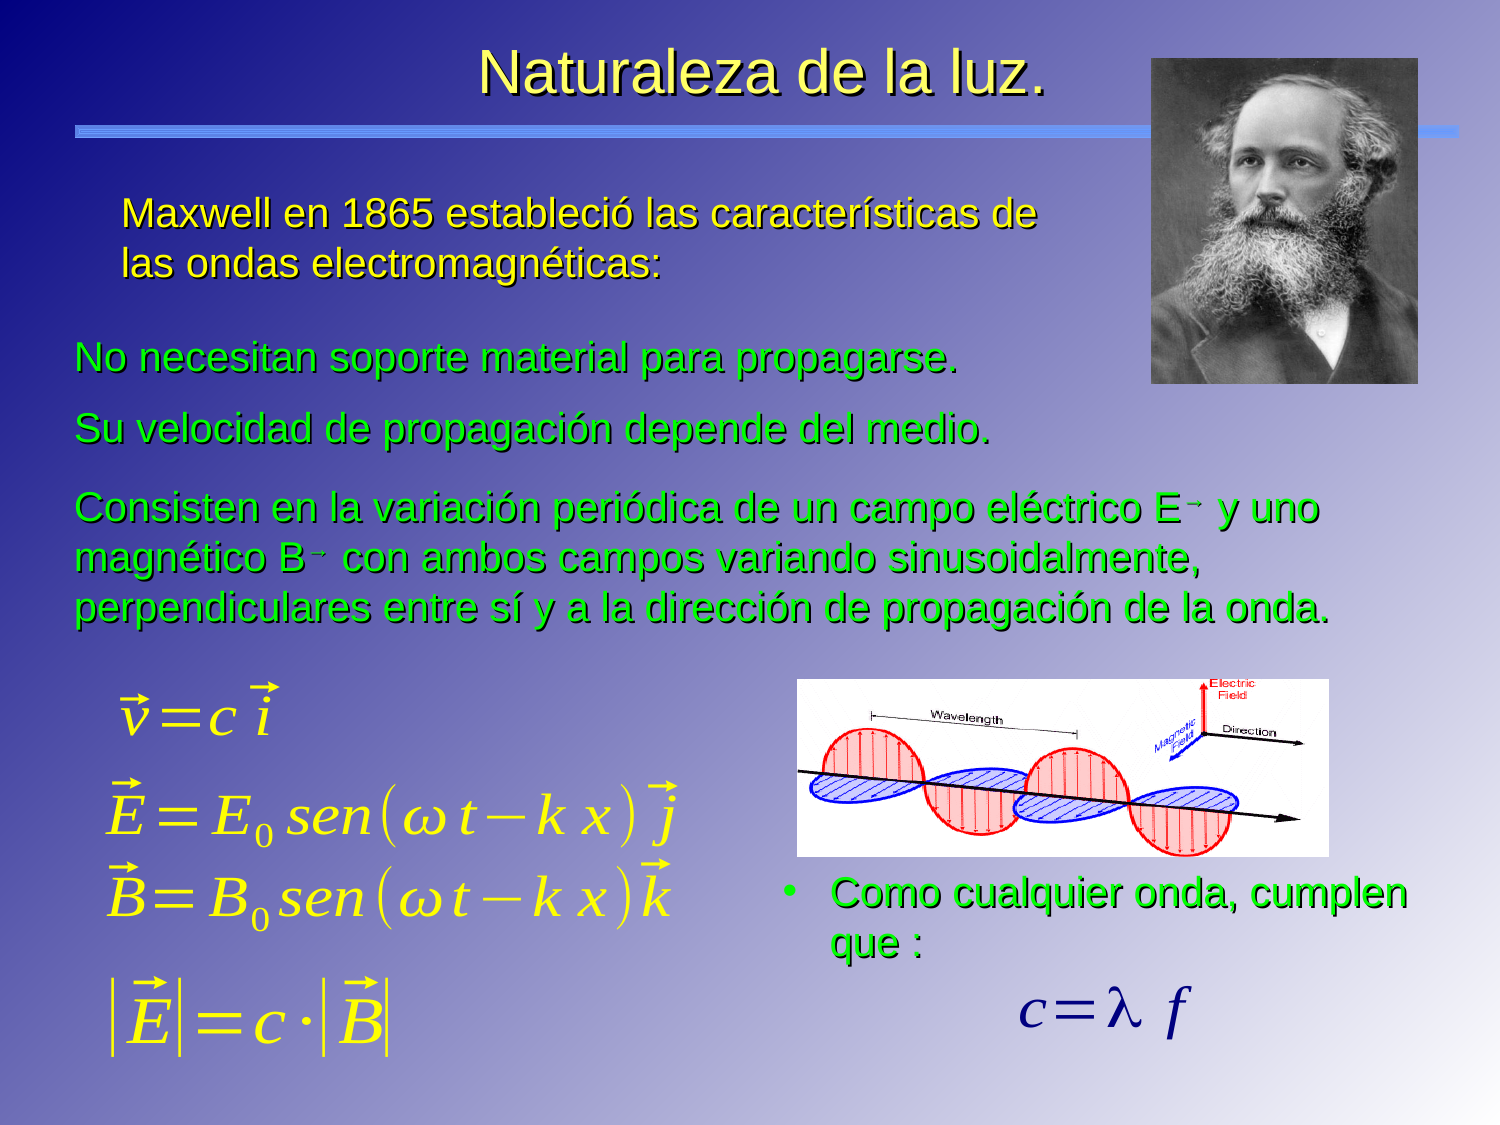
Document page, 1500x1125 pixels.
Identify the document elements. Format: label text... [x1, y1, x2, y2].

text_box [1418, 125, 1460, 138]
text_box No necesitan soporte material para propagarse. Su velocidad de propagación depende del medio. [59, 322, 1388, 459]
picture [797, 679, 1329, 857]
picture [1151, 58, 1418, 384]
text_box Maxwell en 1865 estableció las características de las ondas electromagnéticas: [59, 178, 1093, 266]
text_box Consisten en la variación periódica de un campo eléctrico E→ y uno magnético B→ con ambos campos variando sinusoidalmente, perpendiculares entre sí y a la dirección de propagación de la onda. [59, 472, 1371, 638]
text_box [75, 125, 1151, 138]
text_box Como cualquier onda, cumplen que : [767, 857, 1447, 945]
text_box Naturaleza de la luz. [50, 23, 1476, 114]
chart [88, 974, 421, 1059]
chart [88, 775, 694, 940]
chart [102, 679, 296, 750]
chart [1003, 974, 1213, 1041]
